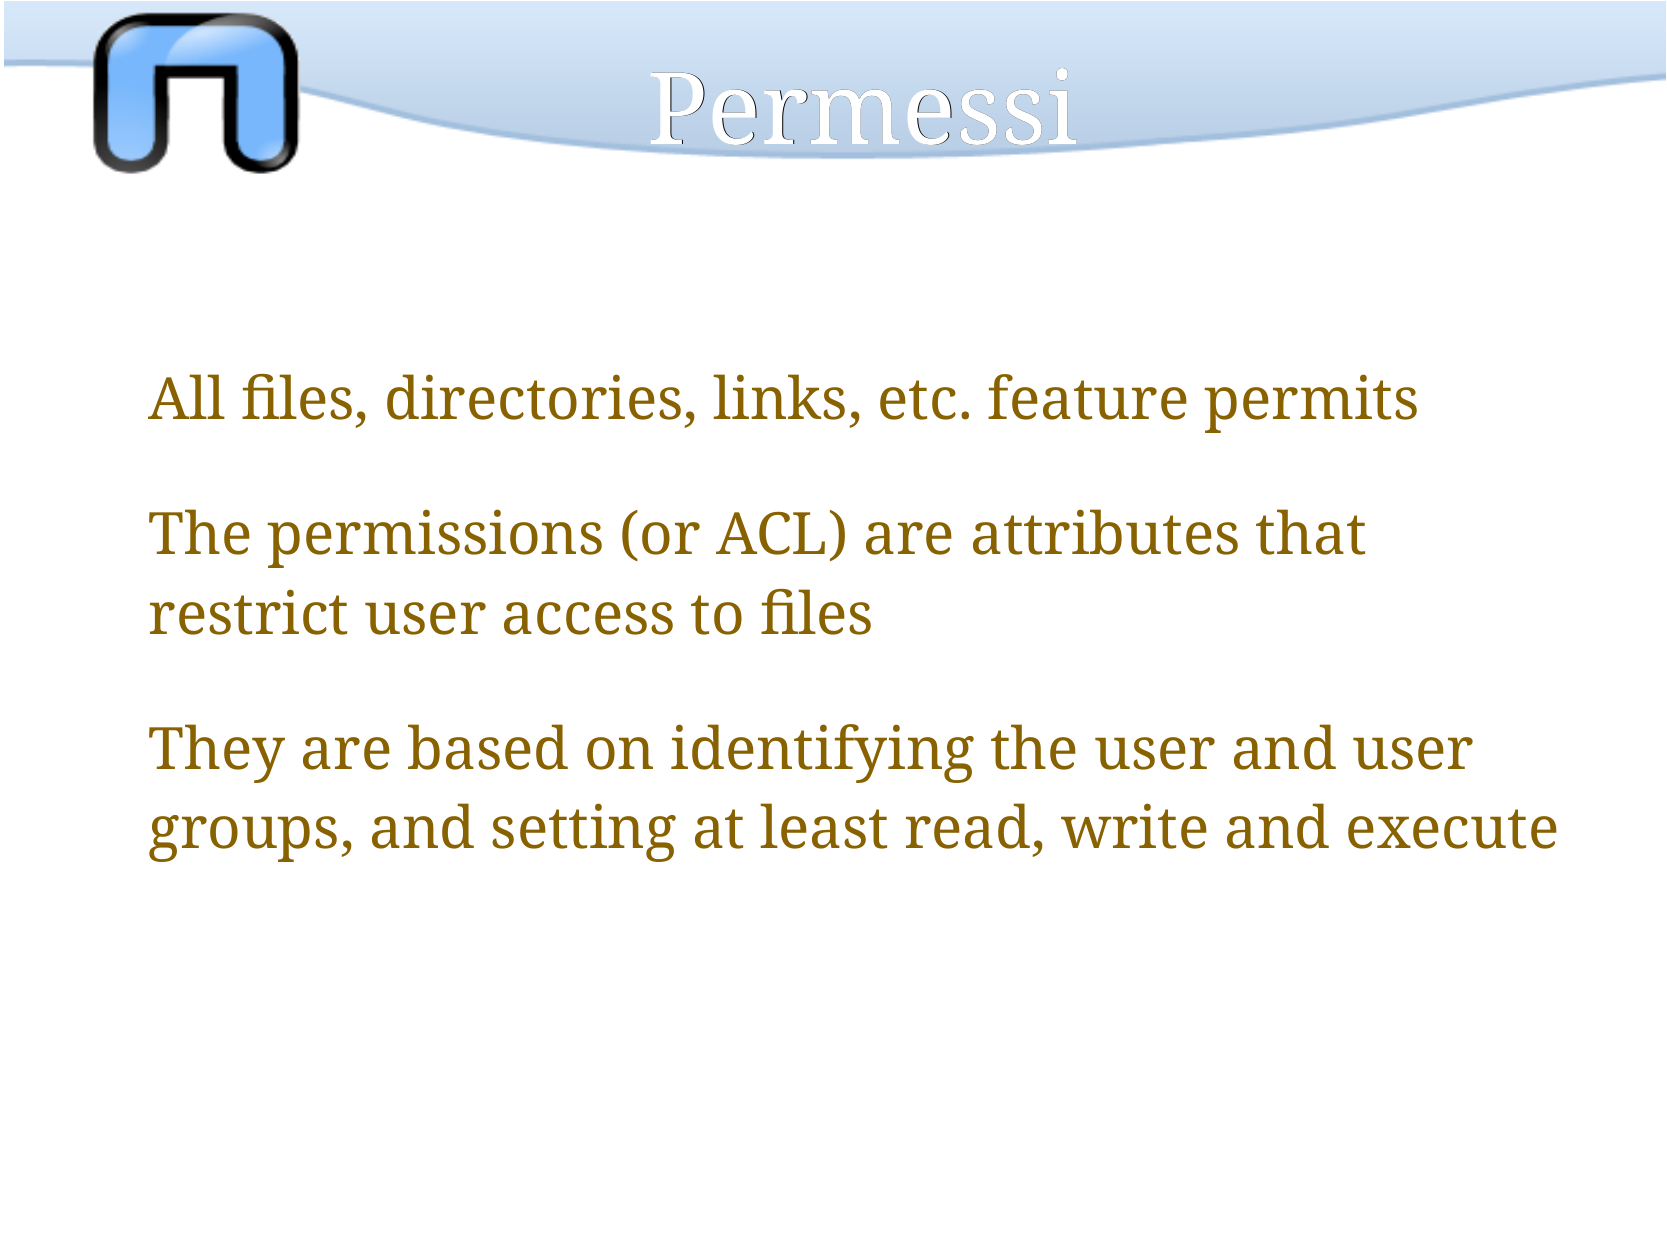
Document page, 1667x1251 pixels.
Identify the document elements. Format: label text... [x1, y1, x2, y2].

picture [0, 0, 1667, 1251]
text_box Permessi [446, 29, 1280, 283]
list All files, directories, links, etc. feature permits The permissions (or ACL) are attributes that restrict user access to files They are based on identifying the user and user groups, and setting at least read, write and execute [148, 357, 1578, 1251]
